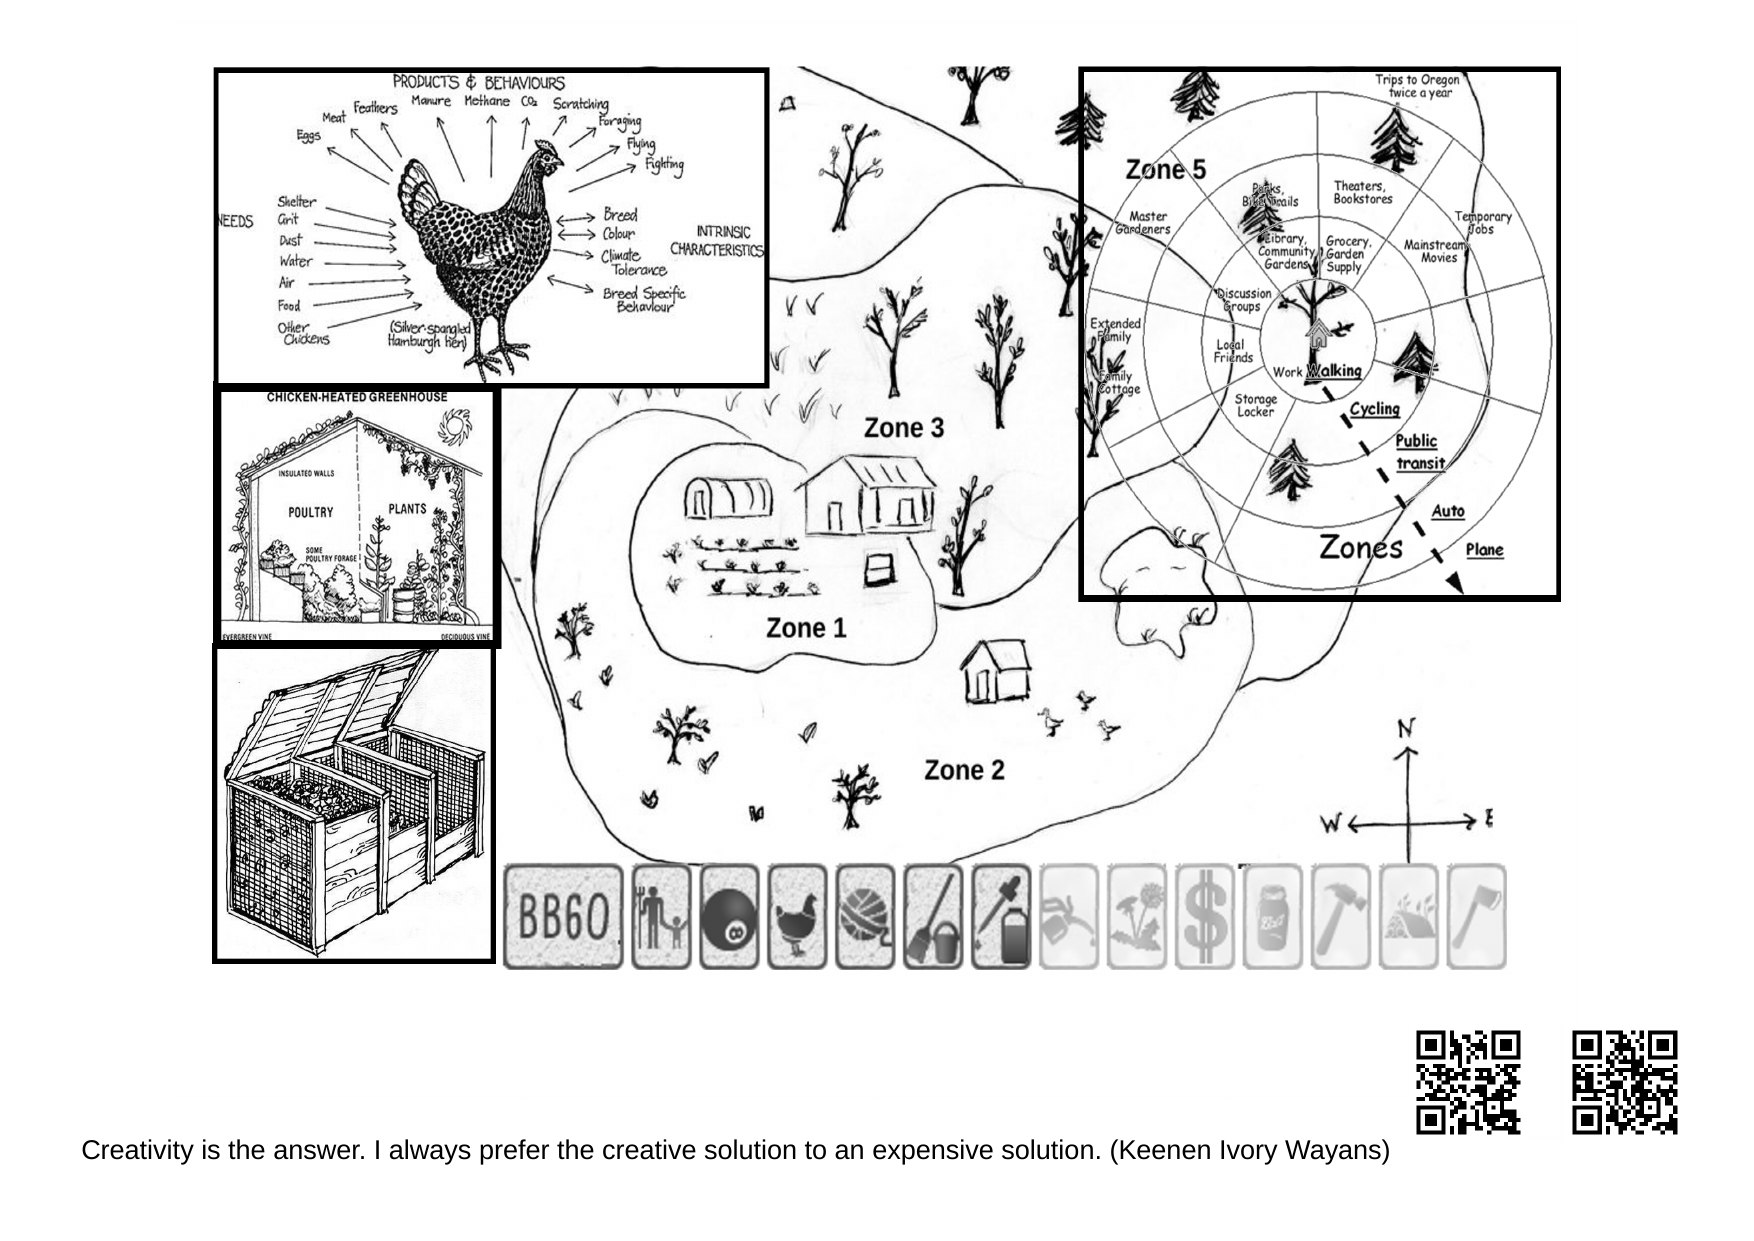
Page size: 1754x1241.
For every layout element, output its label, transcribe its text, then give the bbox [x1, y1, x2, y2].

title Creativity is the answer. I always prefer the creative solution to an expensive solution. (Keenen Ivory Wayans) [81, 1098, 1410, 1166]
picture [176, 19, 1685, 1142]
